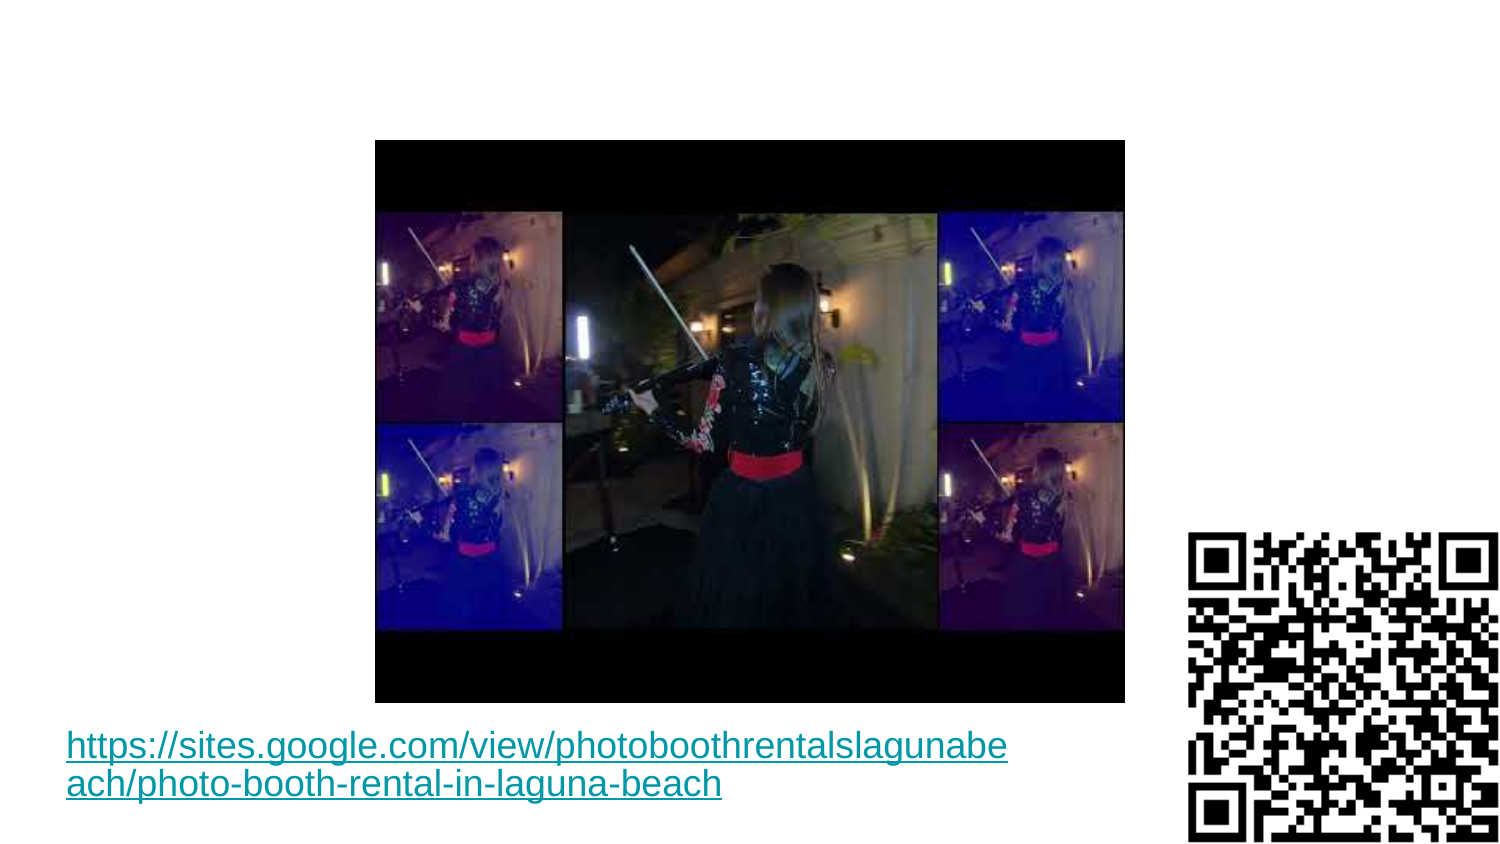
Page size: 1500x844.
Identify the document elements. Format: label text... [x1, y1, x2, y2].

list https://sites.google.com/view/photoboothrentalslagunabeach/photo-booth-rental-in-laguna-beach [51, 694, 1036, 794]
picture [1187, 531, 1500, 844]
picture [375, 140, 1125, 704]
